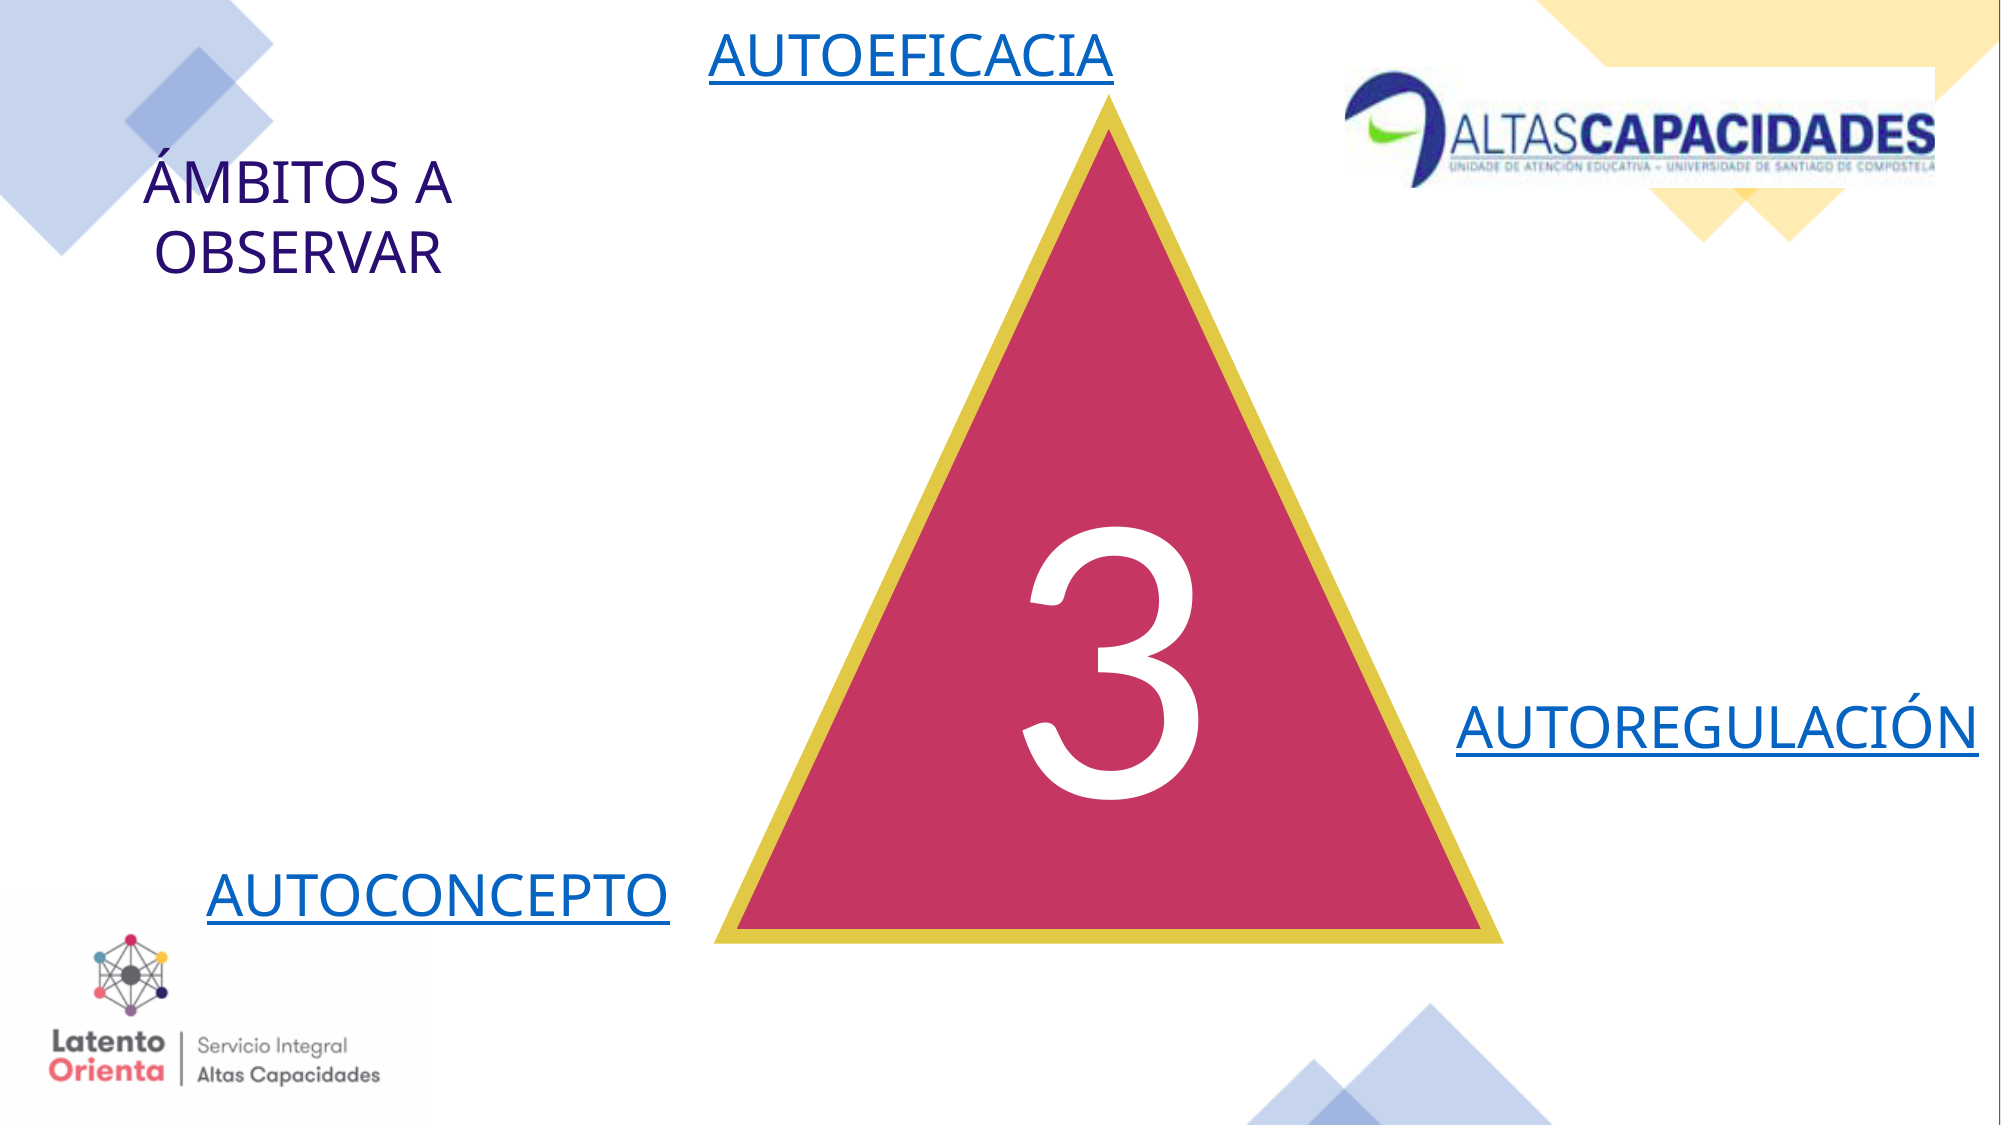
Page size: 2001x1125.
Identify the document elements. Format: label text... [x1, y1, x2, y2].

text_box 3 [765, 111, 1493, 937]
text_box AUTOCONCEPTO [33, 850, 844, 945]
picture [0, 0, 2001, 1125]
text_box AUTOEFICACIA [505, 10, 1317, 105]
text_box ÁMBITOS A OBSERVAR [39, 138, 558, 294]
text_box AUTOREGULACIÓN [1391, 682, 2000, 777]
